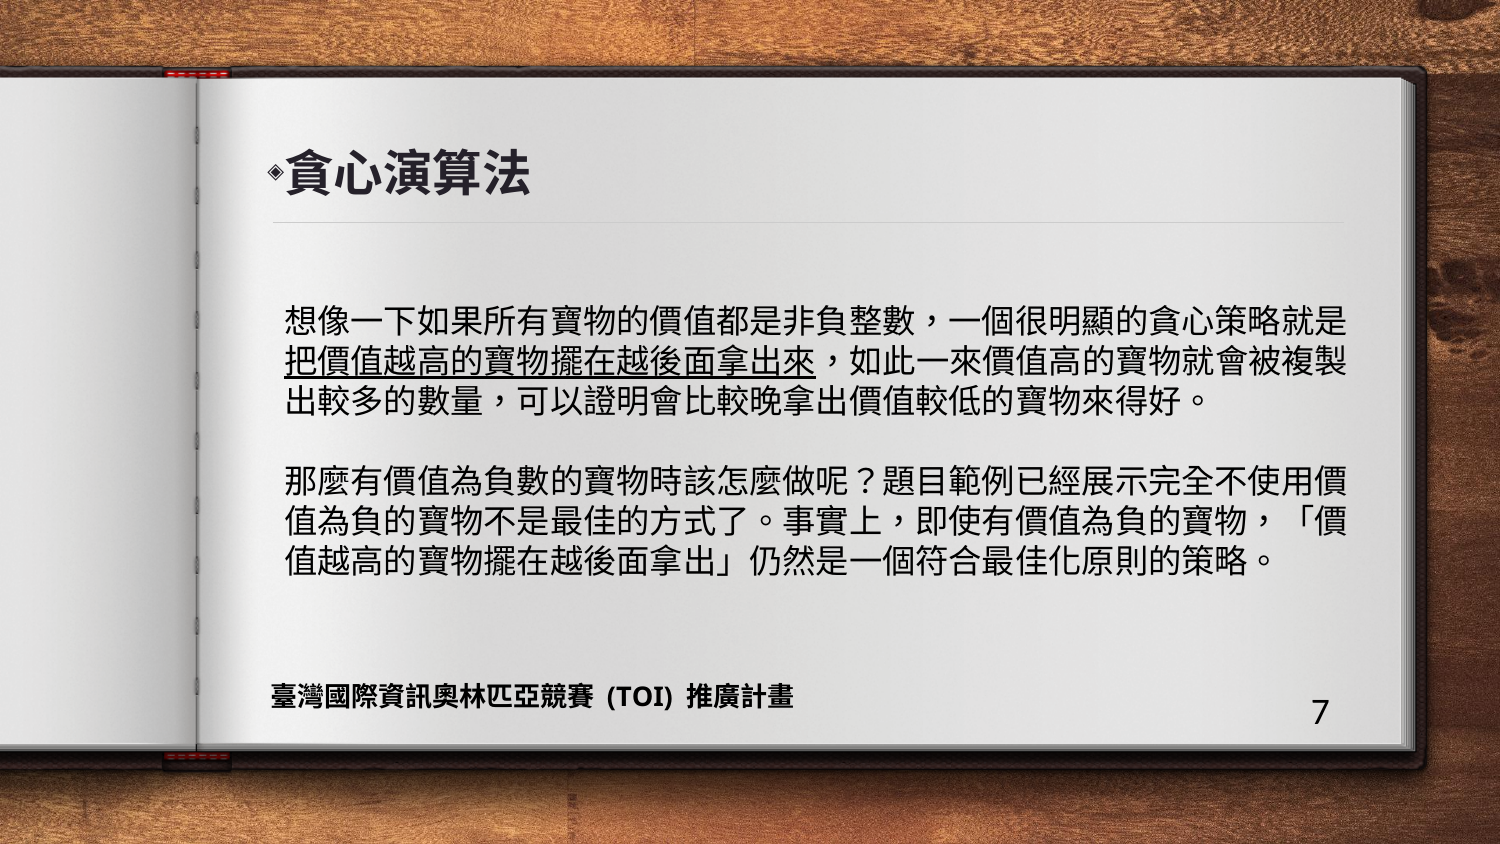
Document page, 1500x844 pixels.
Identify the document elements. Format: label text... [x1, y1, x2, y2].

list 貪心演算法 [252, 126, 1194, 216]
text_box [1295, 672, 1386, 737]
text_box 想像一下如果所有寶物的價值都是非負整數，一個很明顯的貪心策略就是把價值越高的寶物擺在越後面拿出來，如此一來價值高的寶物就會被複製出較多的數量，可以證明會比較晚拿出價值較低的寶物來得好。 那麼有價值為負數的寶物時該怎麼做呢？題目範例已經展示完全不使用價值為負的寶物不是最佳的方式了。事實上，即使有價值為負的寶物，「價值越高的寶物擺在越後面拿出」仍然是一個符合最佳化原則的策略。 [269, 293, 1367, 632]
